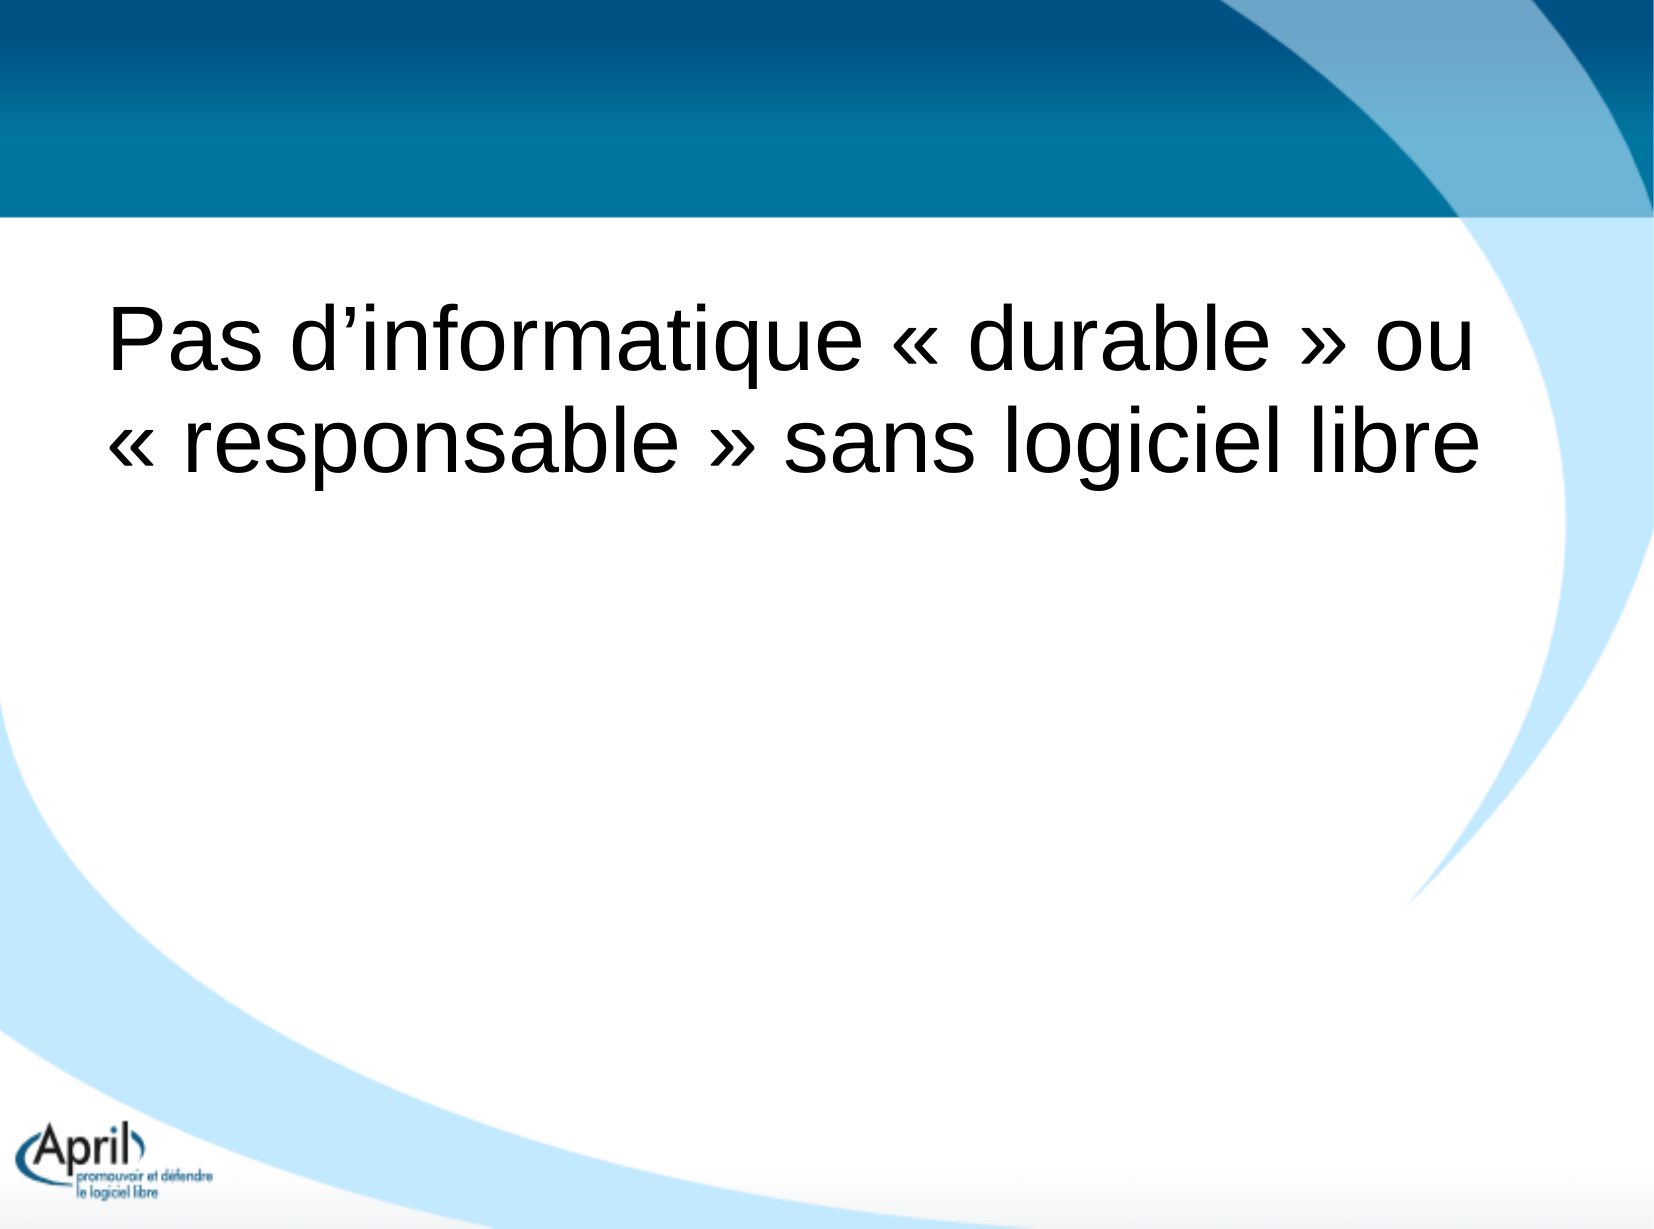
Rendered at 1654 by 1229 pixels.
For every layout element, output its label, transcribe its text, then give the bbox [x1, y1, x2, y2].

picture [0, 0, 1654, 1229]
list Pas d’informatique « durable » ou « responsable » sans logiciel libre [35, 287, 1630, 1099]
